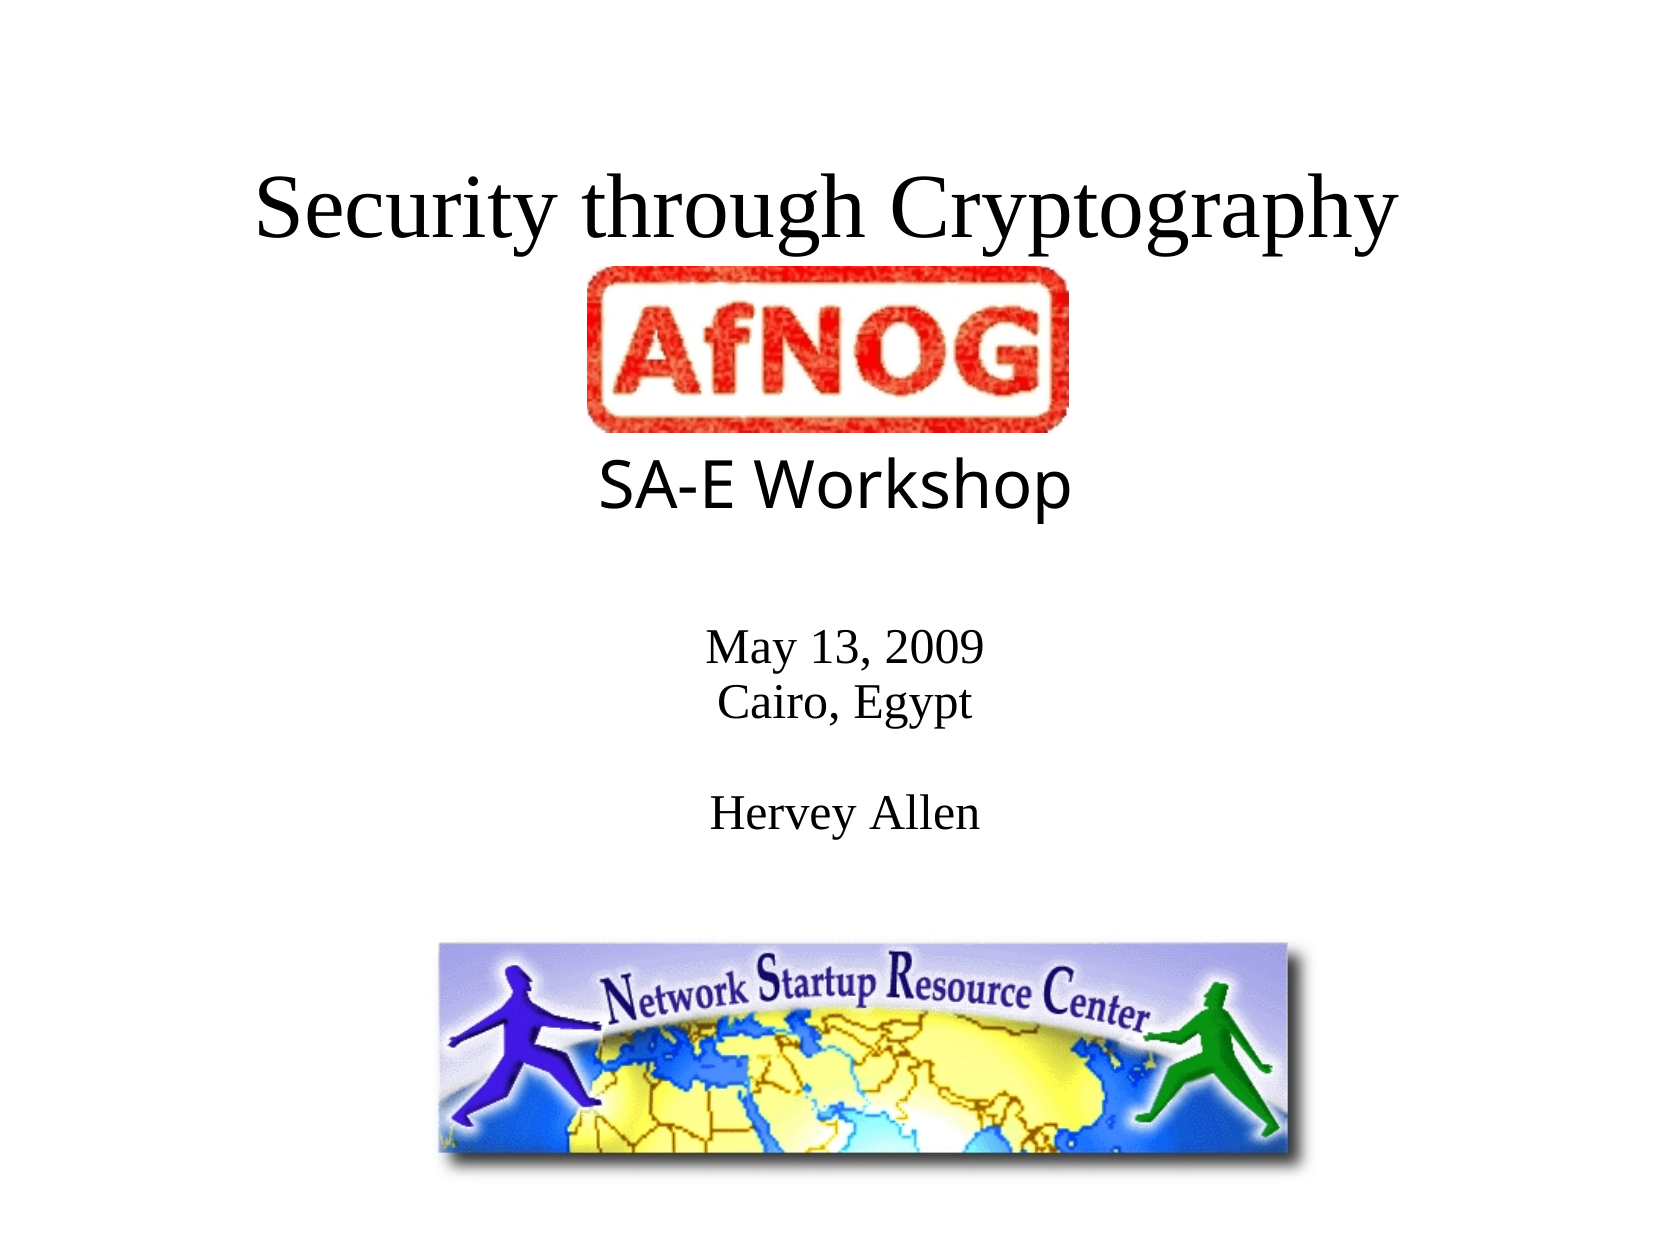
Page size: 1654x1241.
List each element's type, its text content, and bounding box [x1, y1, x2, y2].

title Security through Cryptography [121, 102, 1534, 303]
picture [428, 932, 1323, 1188]
picture [587, 266, 1069, 433]
subtitle SA-E Workshop May 13, 2009 Cairo, Egypt Hervey Allen [121, 303, 1534, 1085]
